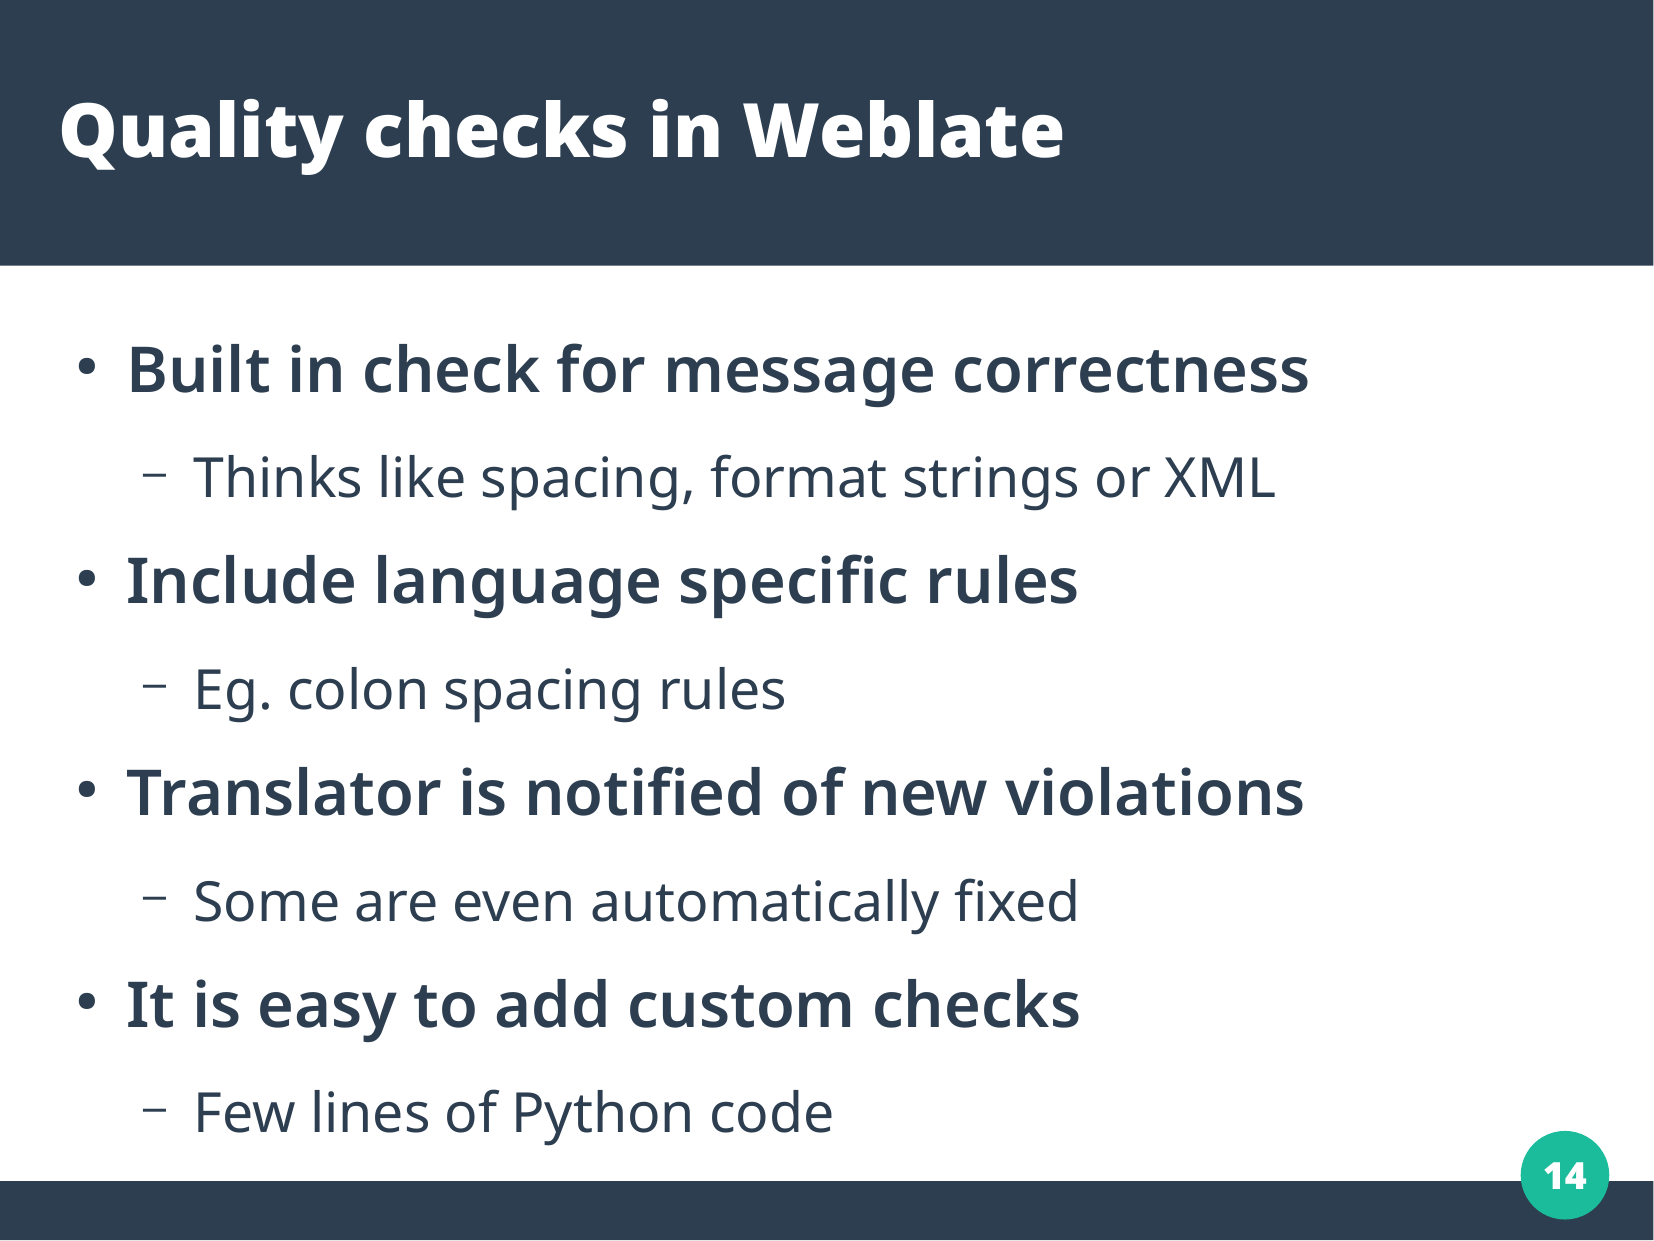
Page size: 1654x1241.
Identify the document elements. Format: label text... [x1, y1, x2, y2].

list Built in check for message correctness Thinks like spacing, format strings or XML Include language specific rules Eg. colon spacing rules Translator is notified of new violations Some are even automatically fixed It is easy to add custom checks Few lines of Python code [59, 324, 1595, 1152]
title Quality checks in Weblate [59, 49, 1595, 207]
